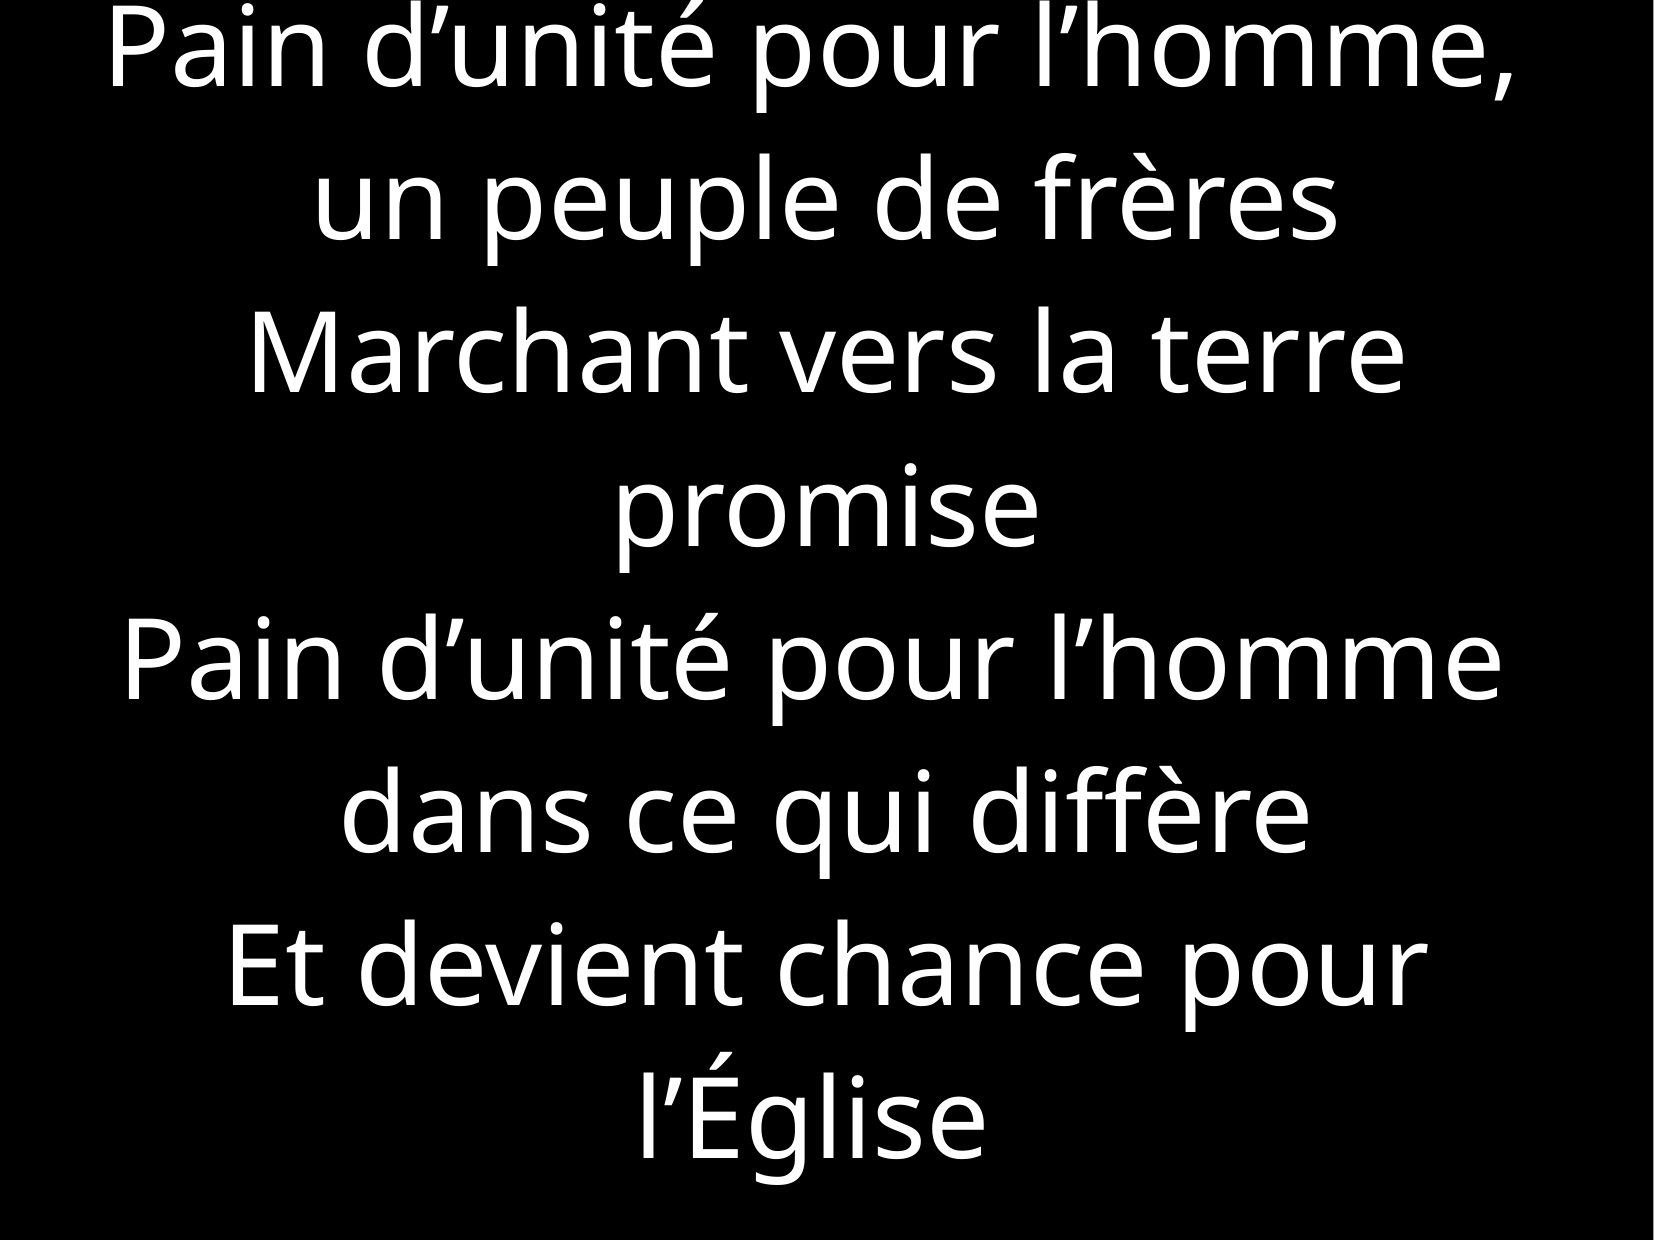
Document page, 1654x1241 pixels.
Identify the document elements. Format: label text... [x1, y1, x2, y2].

subtitle Pain d’unité pour l’homme, un peuple de frères Marchant vers la terre promise Pain d’unité pour l’homme dans ce qui diffère Et devient chance pour l’Église [35, 0, 1619, 1207]
